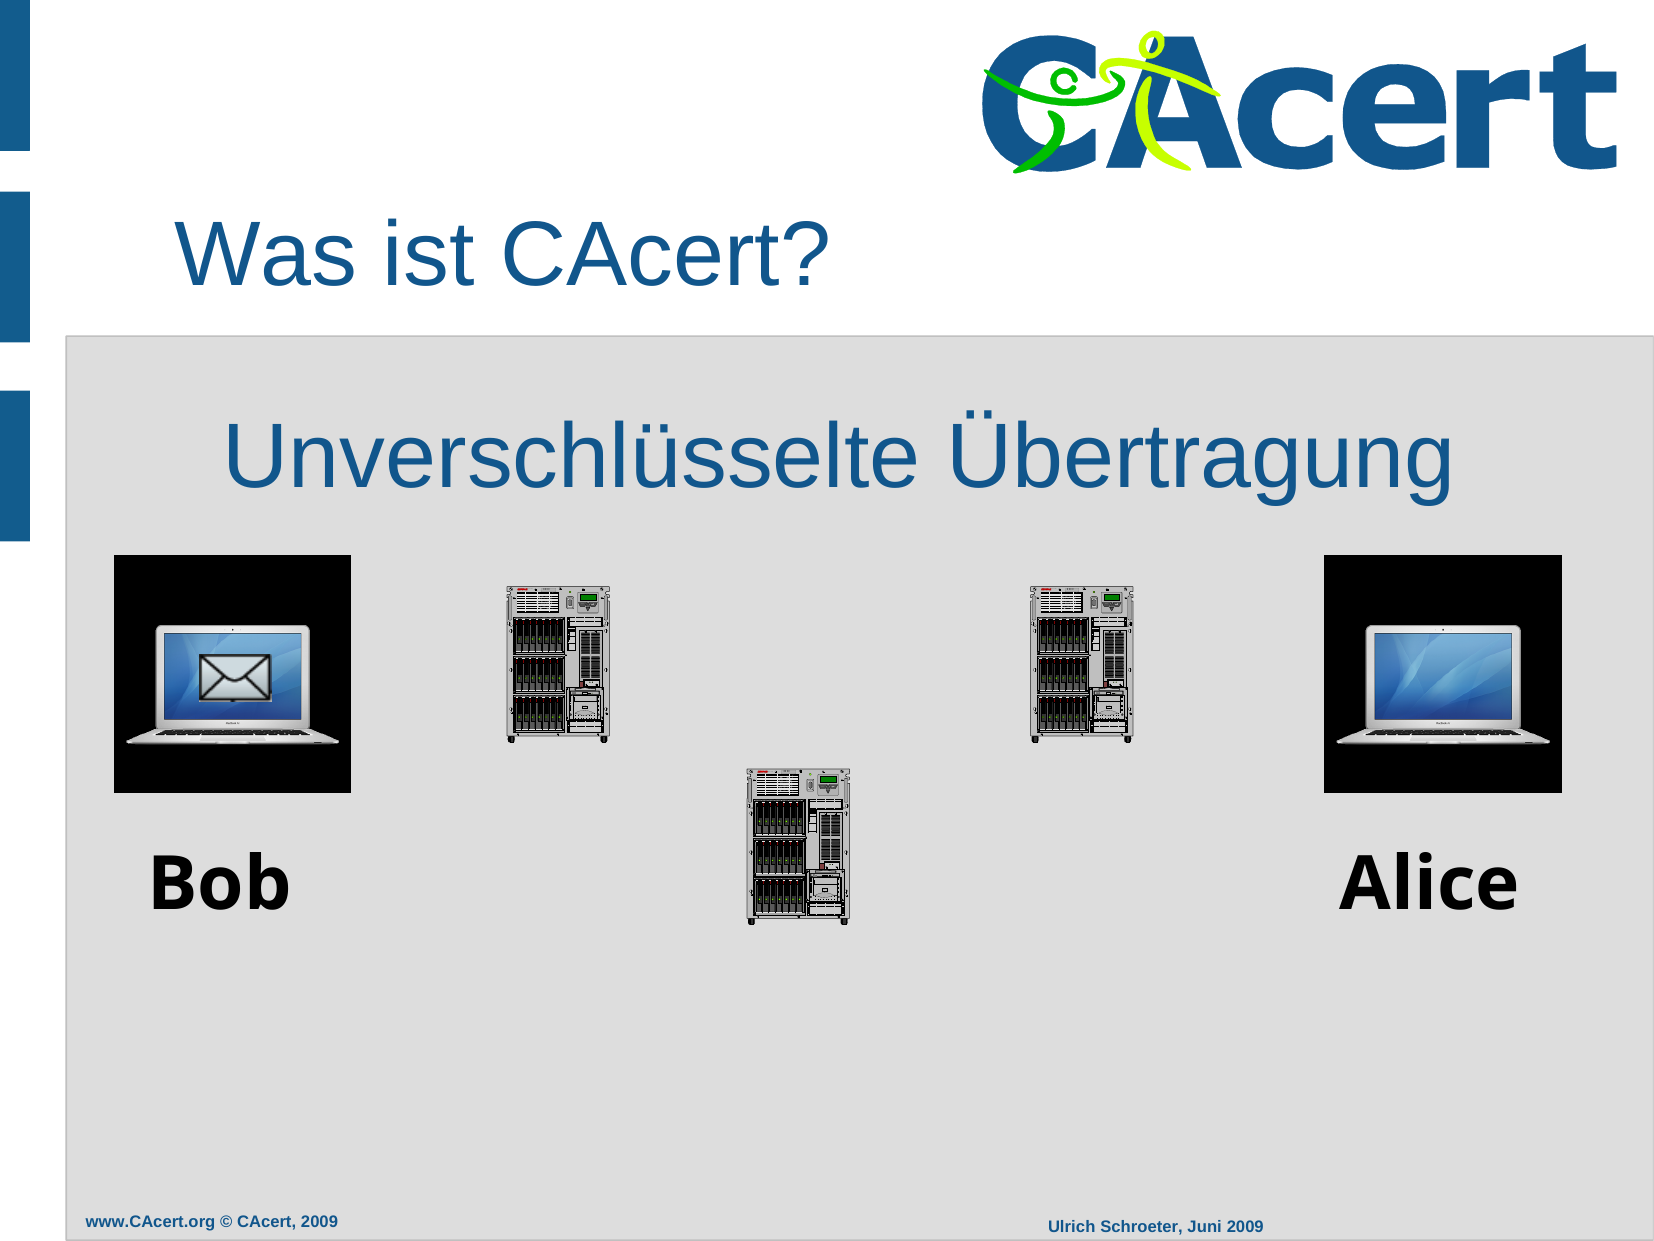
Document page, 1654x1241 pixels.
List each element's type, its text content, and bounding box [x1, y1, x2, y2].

picture [505, 585, 617, 763]
picture [1029, 585, 1140, 763]
text_box Was ist CAcert? [118, 195, 837, 313]
text_box Alice [1324, 821, 1564, 943]
picture [745, 767, 857, 945]
text_box Bob [132, 821, 321, 943]
picture [114, 555, 351, 793]
title Unverschlüsselte Übertragung [114, 348, 1526, 507]
picture [1324, 555, 1562, 793]
